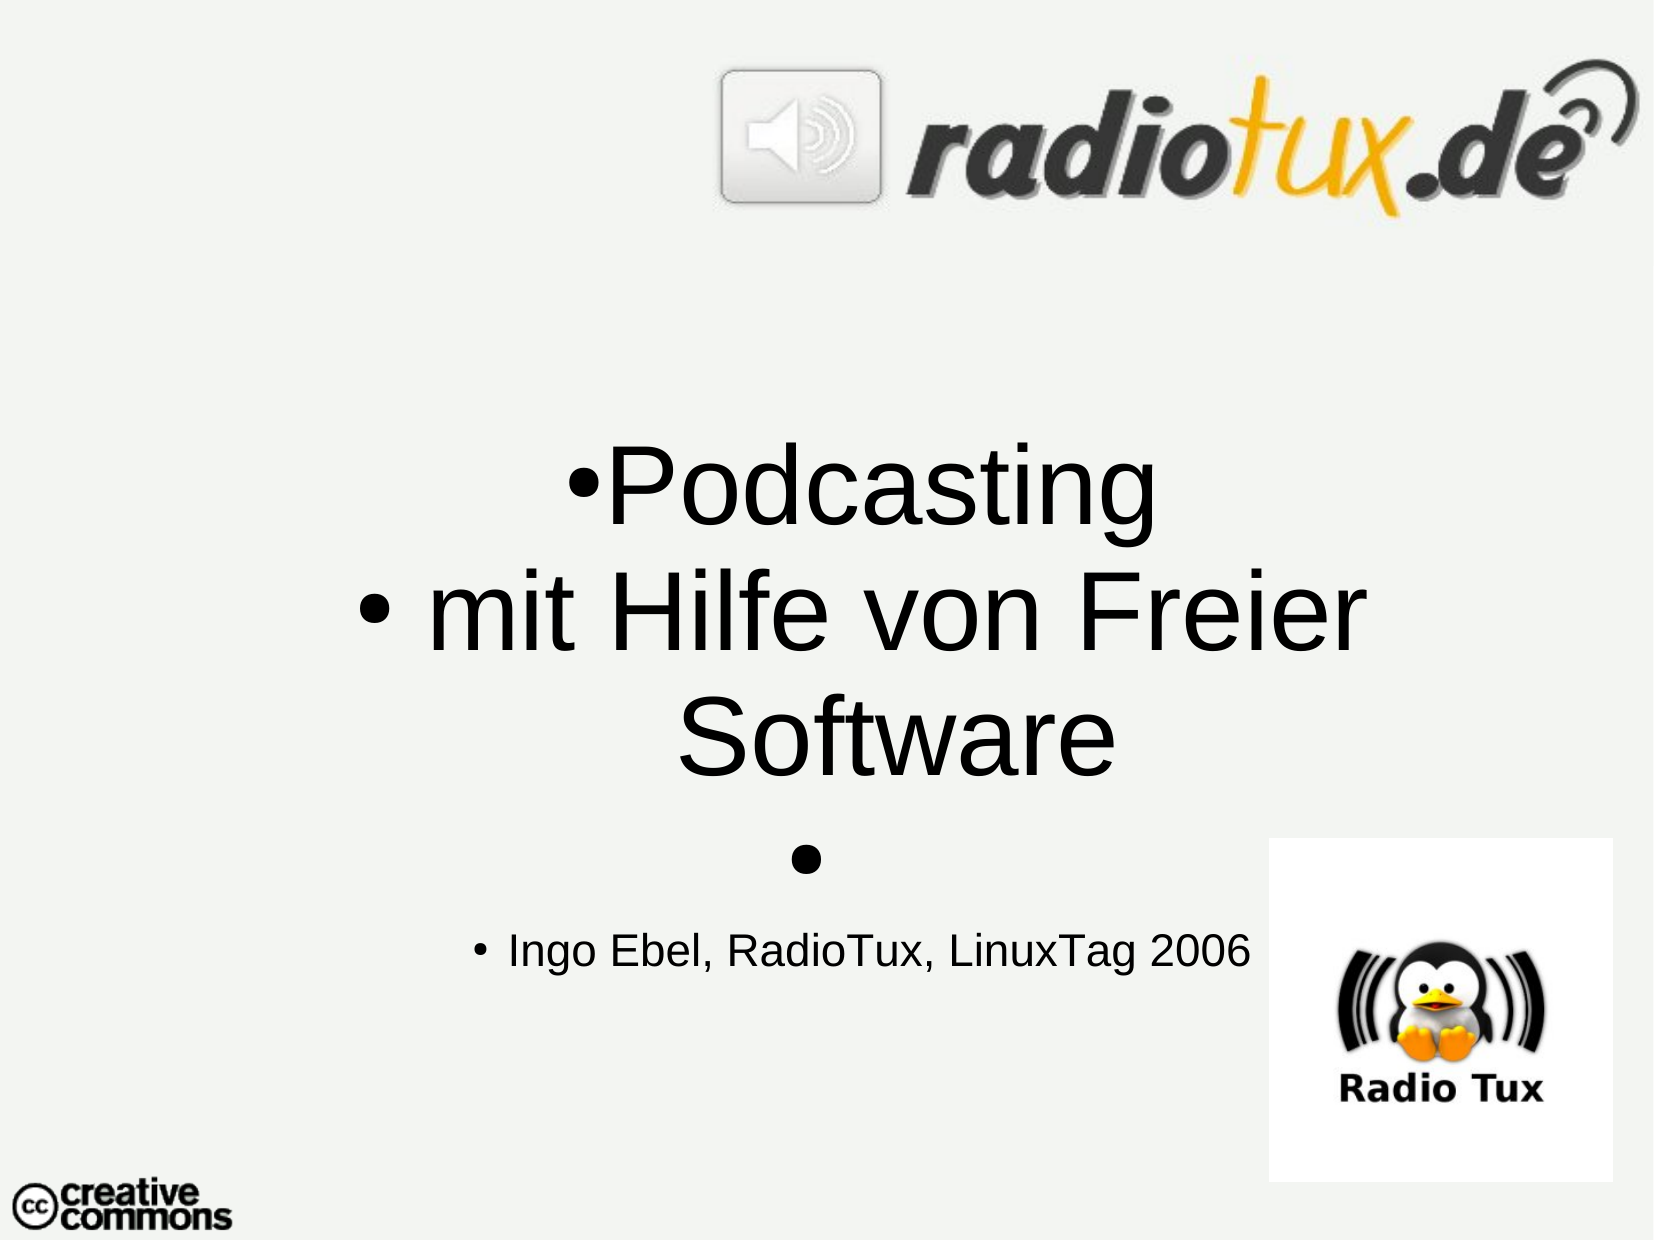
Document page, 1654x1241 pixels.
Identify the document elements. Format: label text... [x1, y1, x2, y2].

subtitle Podcasting mit Hilfe von Freier Software Ingo Ebel, RadioTux, LinuxTag 2006 [82, 290, 1571, 1109]
picture [0, 1121, 236, 1240]
picture [649, 0, 1654, 266]
picture [1269, 838, 1613, 1182]
